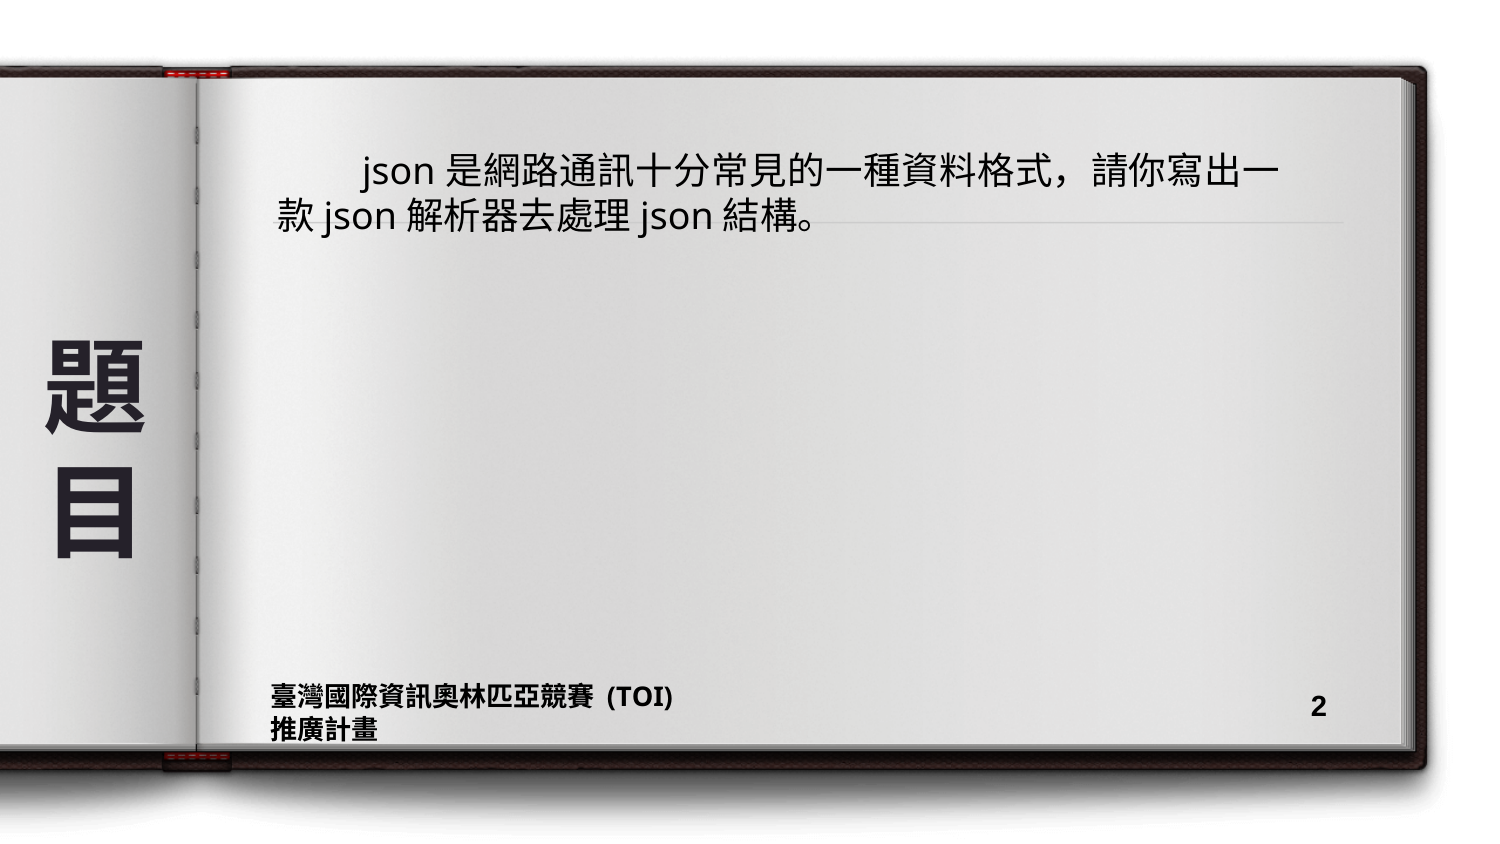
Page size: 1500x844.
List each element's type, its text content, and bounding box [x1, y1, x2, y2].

text_box 題 目 [28, 306, 210, 552]
text_box ‹#› [1295, 672, 1386, 737]
text_box json是網路通訊十分常見的一種資料格式，請你寫出一款json解析器去處理json結構。 [262, 140, 1296, 579]
